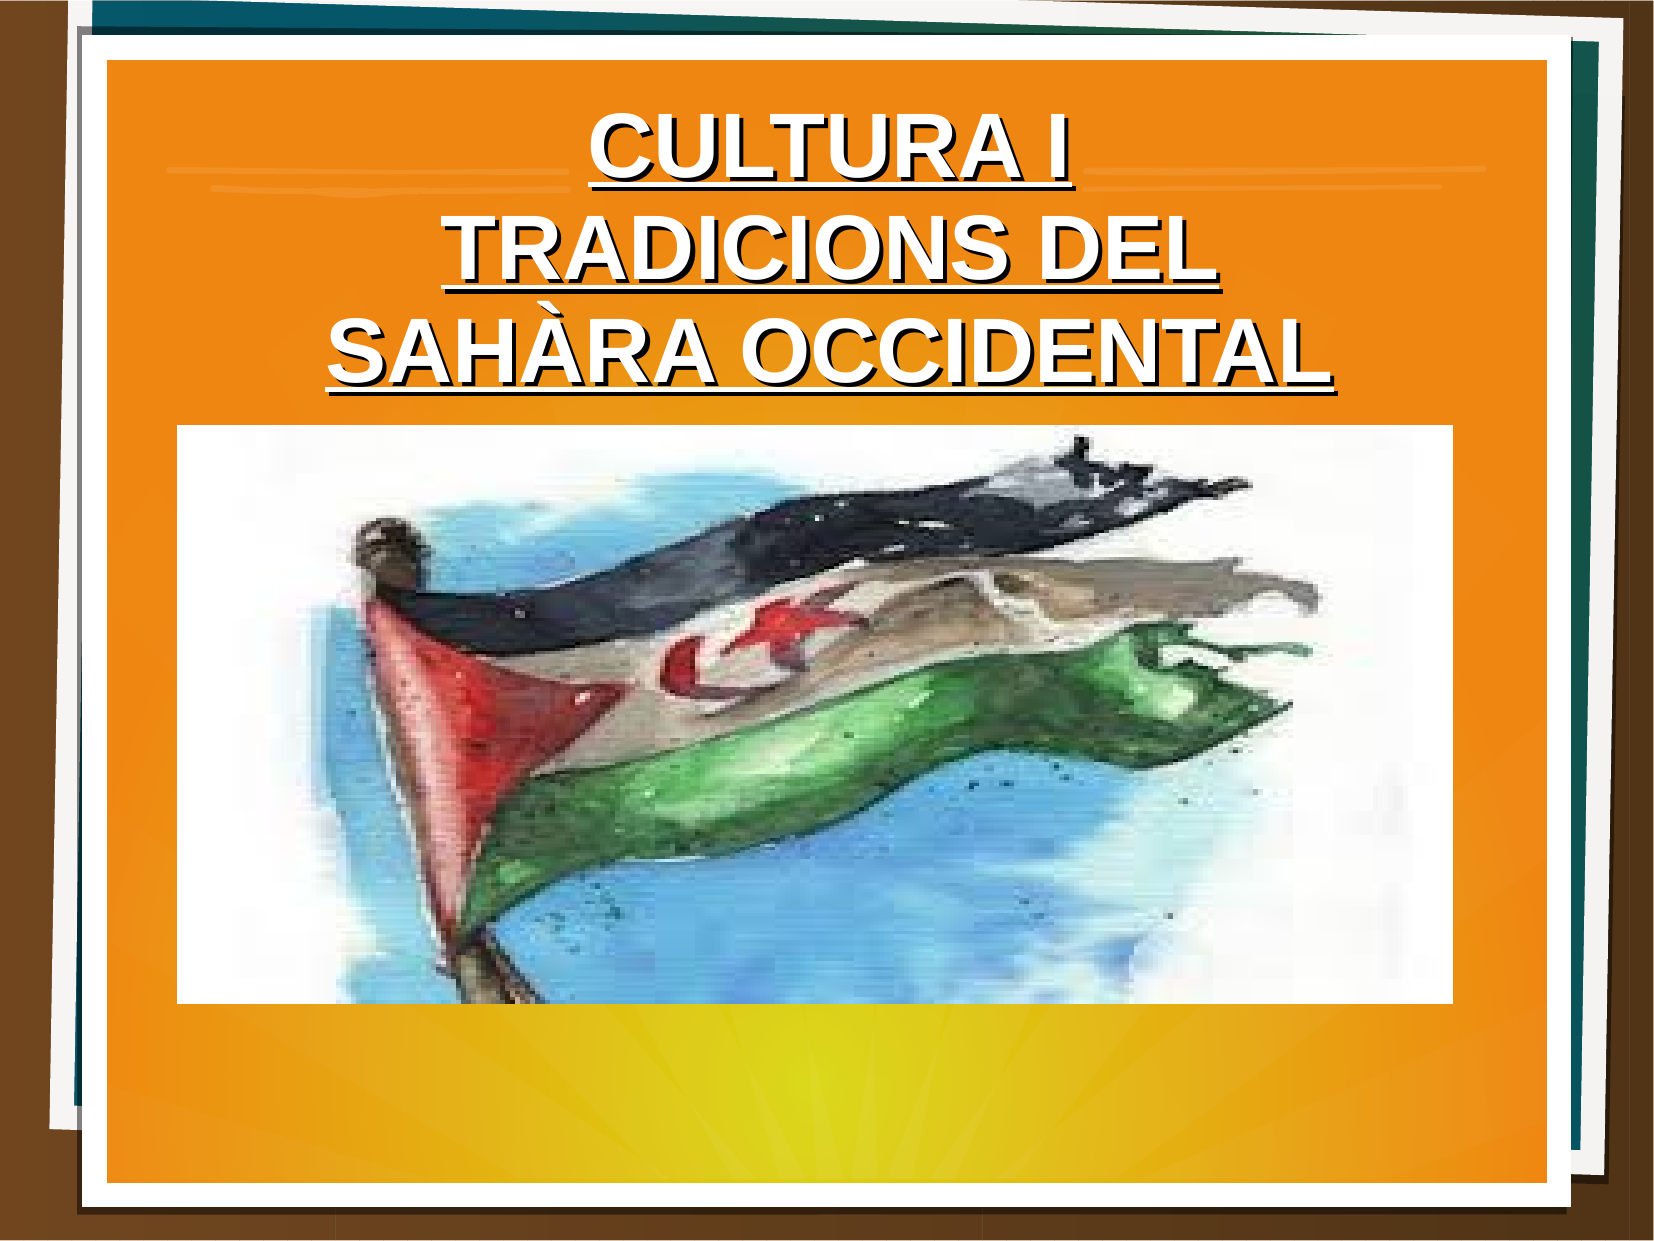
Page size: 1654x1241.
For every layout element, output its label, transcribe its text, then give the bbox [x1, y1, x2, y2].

picture [177, 425, 1453, 1004]
title CULTURA I TRADICIONS DEL SAHÀRA OCCIDENTAL [324, 93, 1335, 402]
